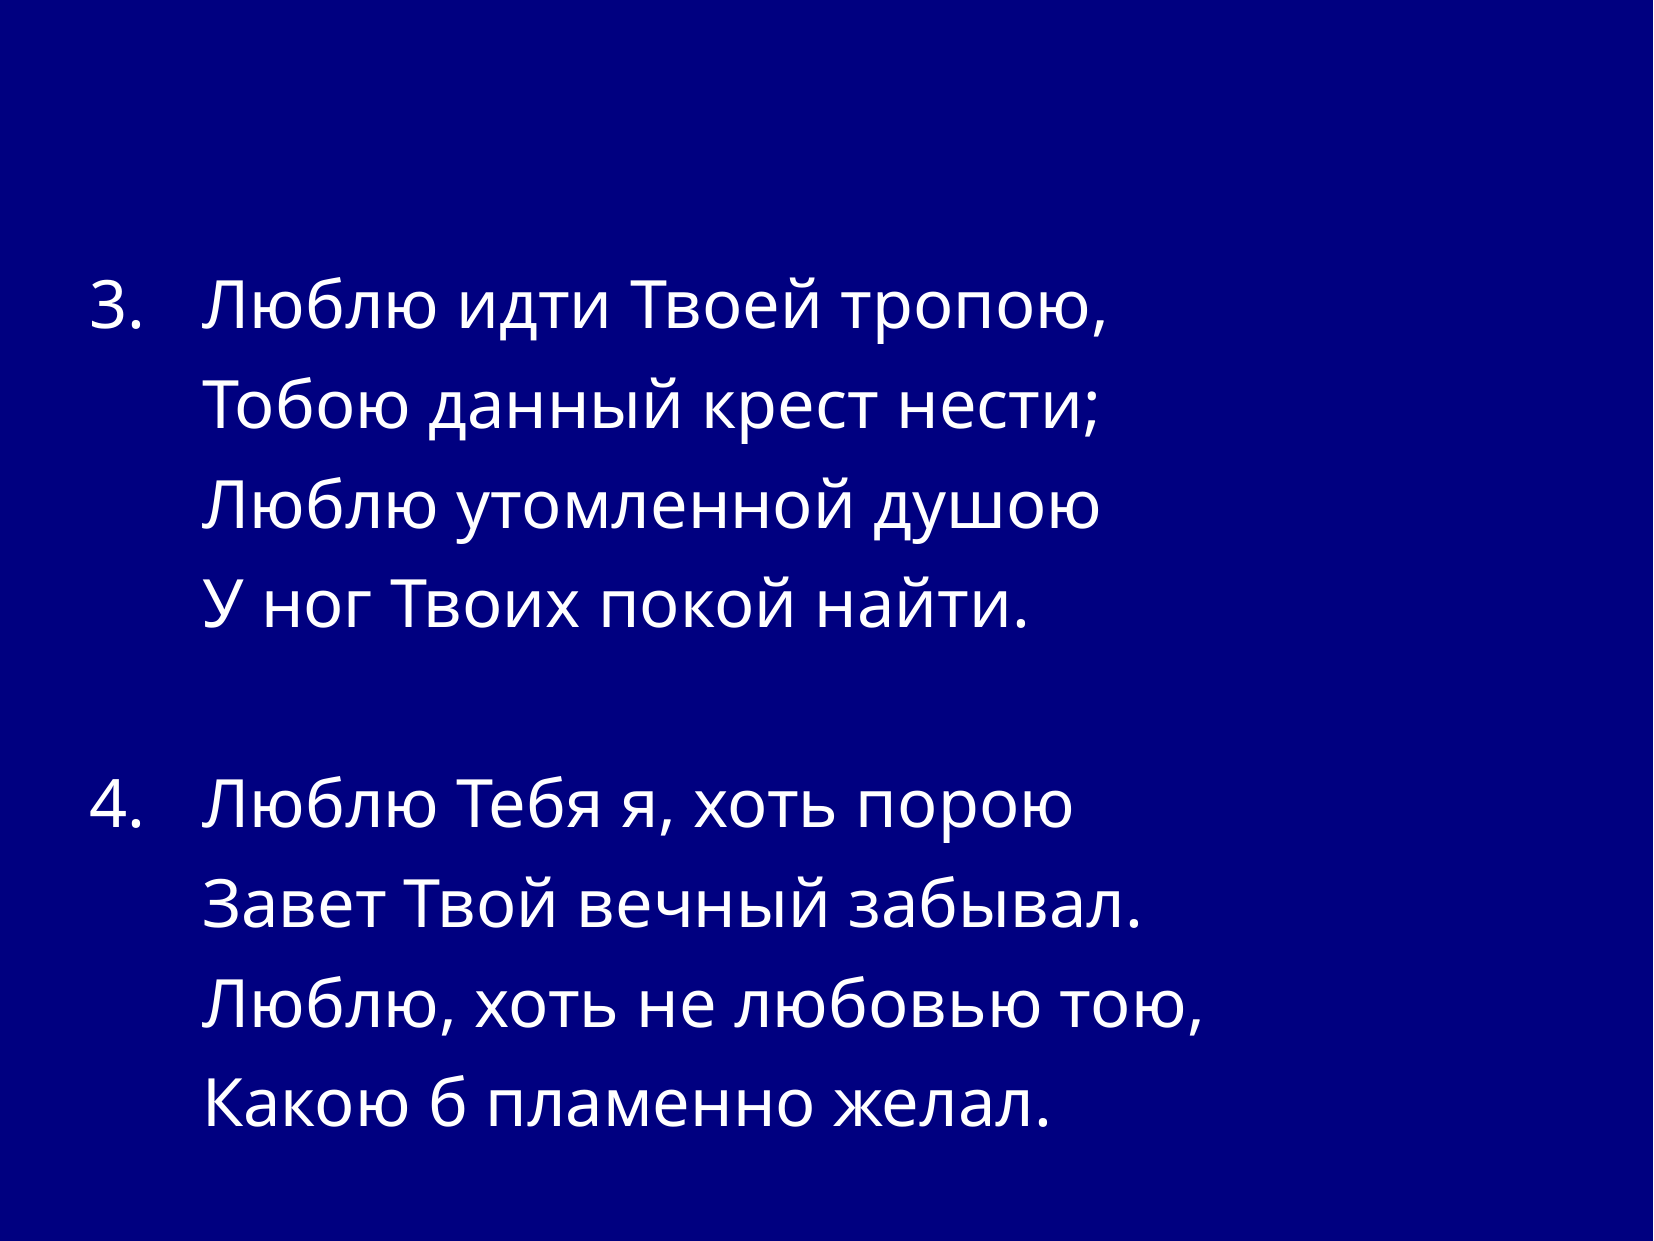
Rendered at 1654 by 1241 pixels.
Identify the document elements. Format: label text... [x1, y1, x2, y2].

text_box 3. Люблю идти Твоей тропою, Тобою данный крест нести; Люблю утомленной душою У ног Твоих покой найти. 4. Люблю Тебя я, хоть порою Завет Твой вечный забывал. Люблю, хоть не любовью тою, Какою б пламенно желал. [75, 150, 1576, 1163]
